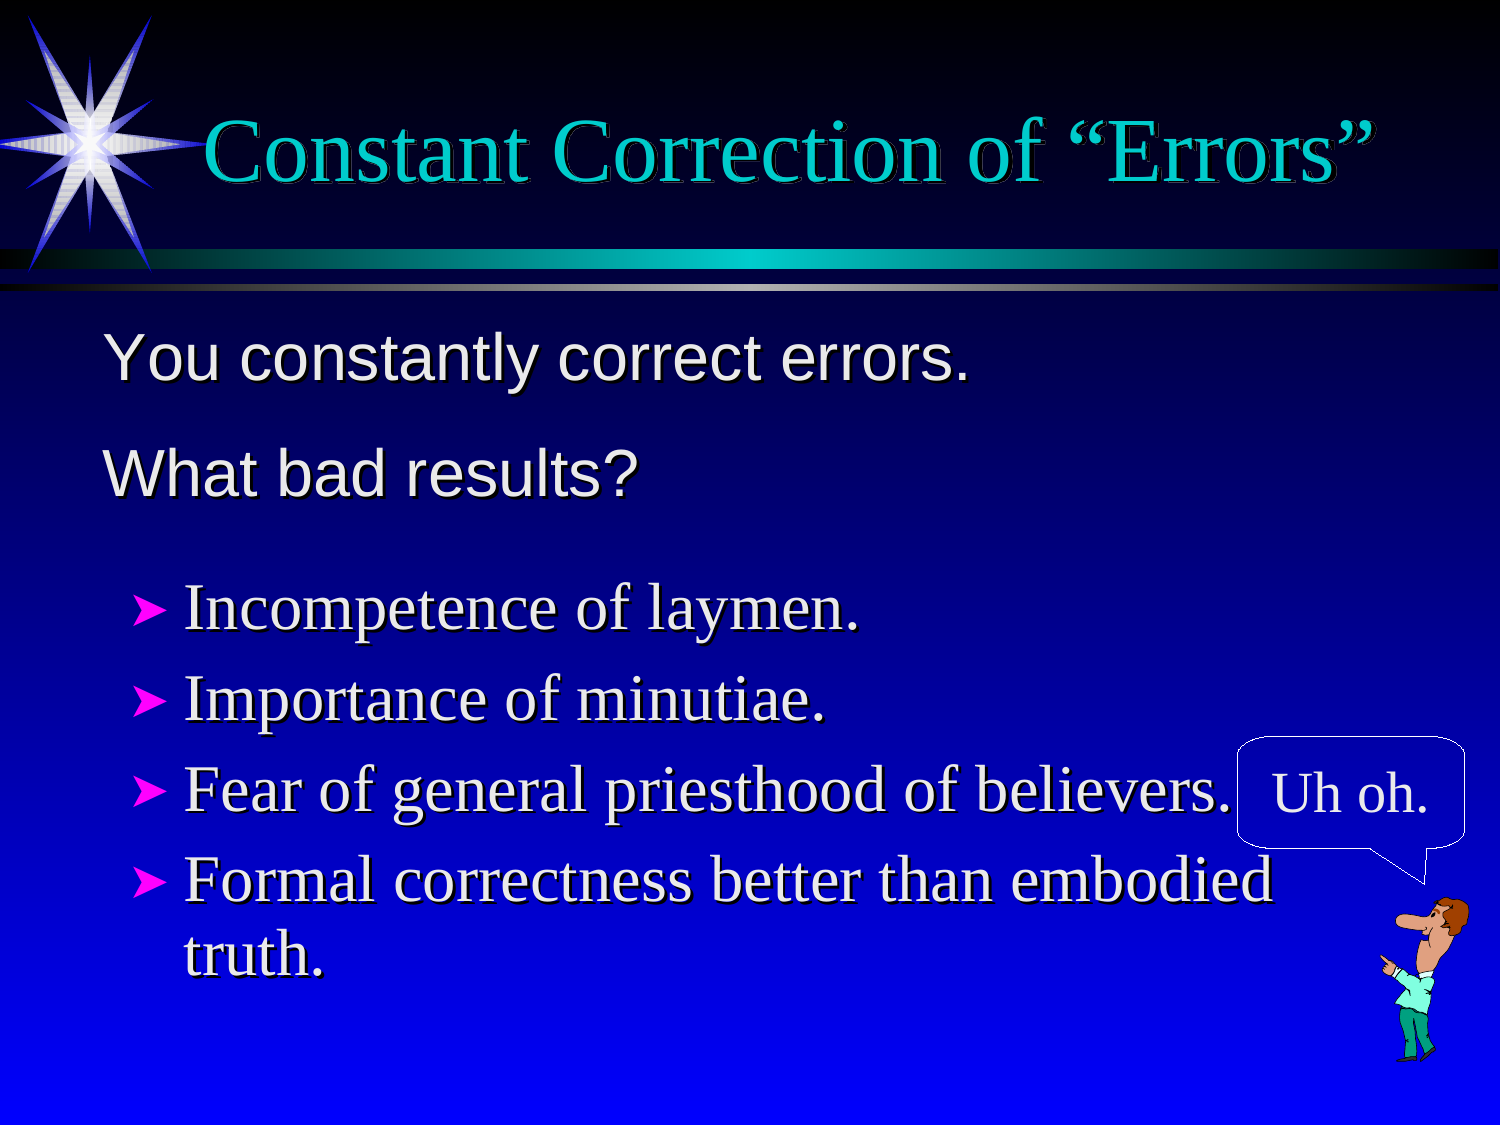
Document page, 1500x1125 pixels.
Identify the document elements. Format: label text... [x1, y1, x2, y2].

list Incompetence of laymen. Importance of minutiae. Fear of general priesthood of believers. Formal correctness better than embodied truth. [112, 562, 1388, 1001]
text_box you [40, 233, 52, 239]
text_box You constantly correct errors. What bad results? [87, 312, 1413, 519]
text_box you [127, 233, 139, 239]
text_box Uh oh. [1237, 736, 1465, 885]
chart [1379, 896, 1470, 1063]
title Constant Correction of “Errors” [187, 56, 1463, 244]
